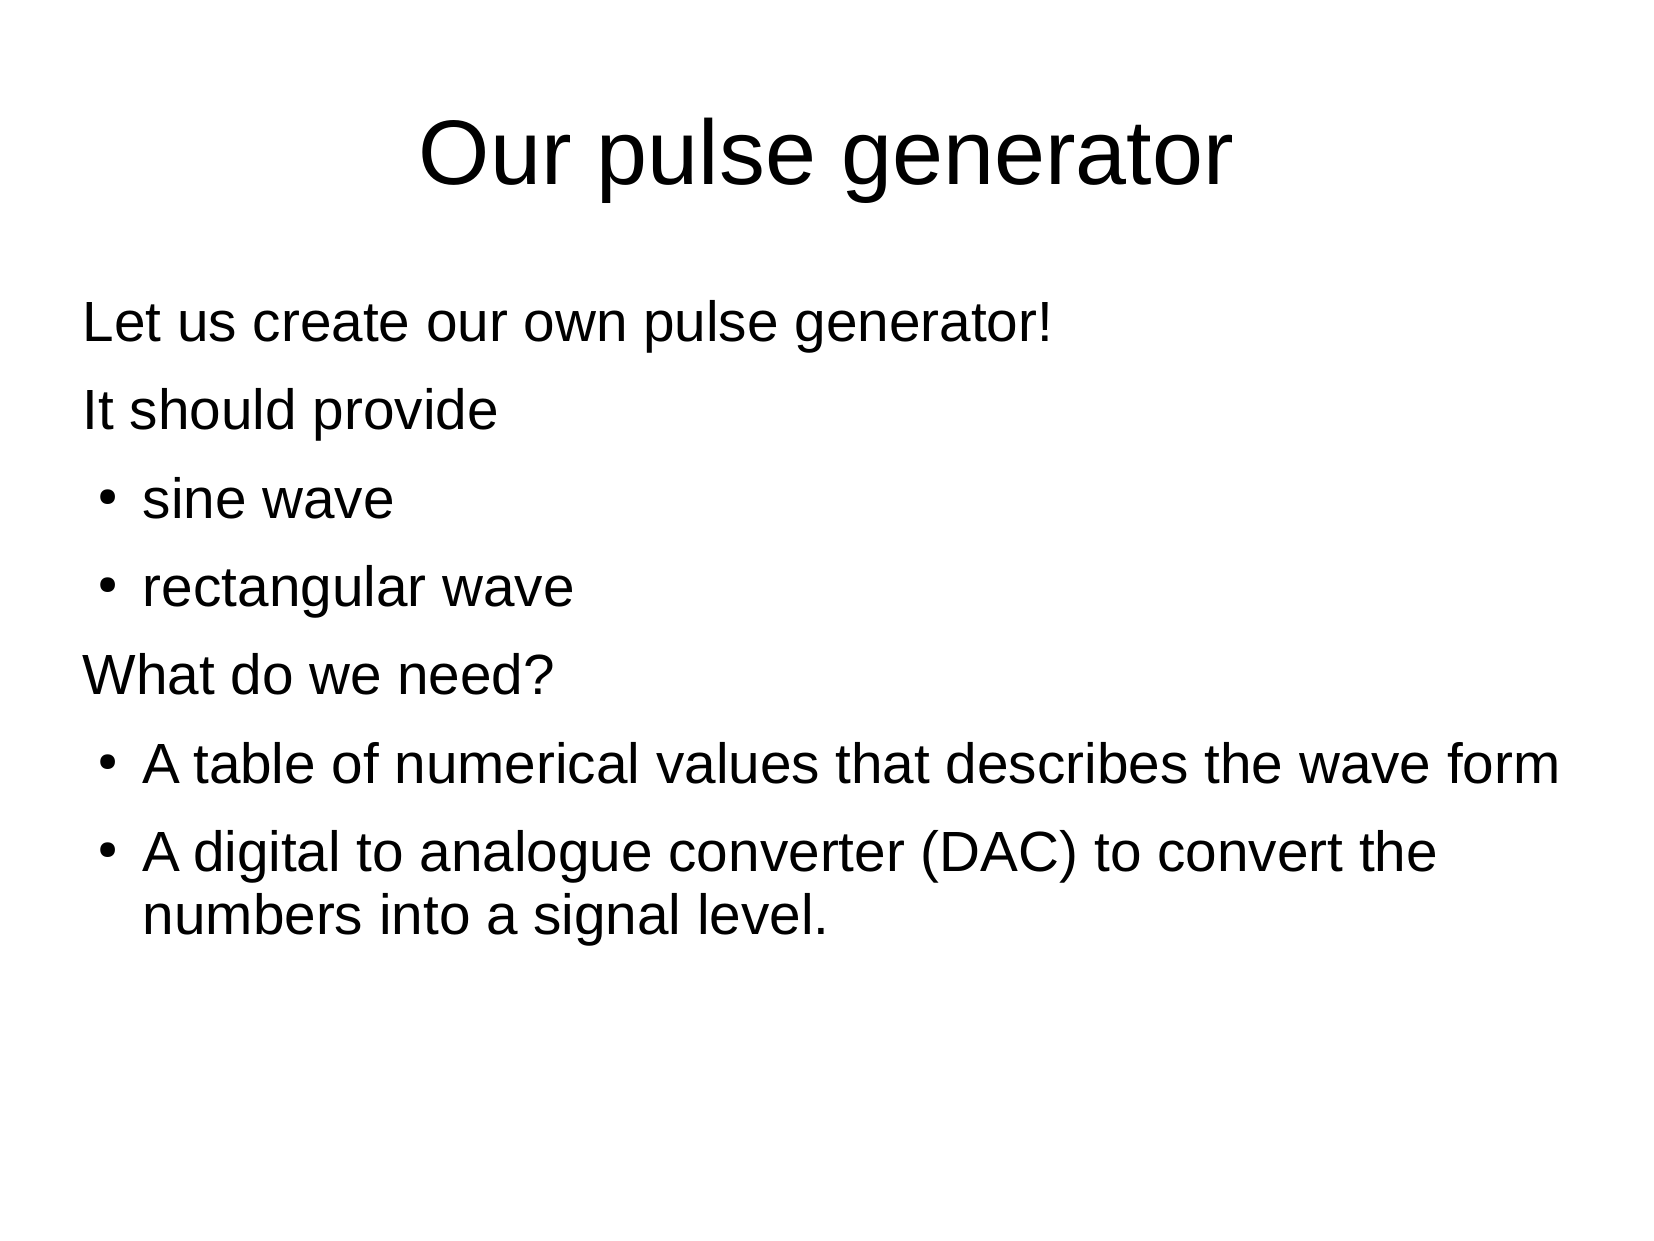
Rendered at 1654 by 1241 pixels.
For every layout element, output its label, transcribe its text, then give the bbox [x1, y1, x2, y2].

list Let us create our own pulse generator! It should provide sine wave rectangular wave What do we need? A table of numerical values that describes the wave form A digital to analogue converter (DAC) to convert the numbers into a signal level. [82, 290, 1571, 1010]
title Our pulse generator [82, 49, 1571, 257]
